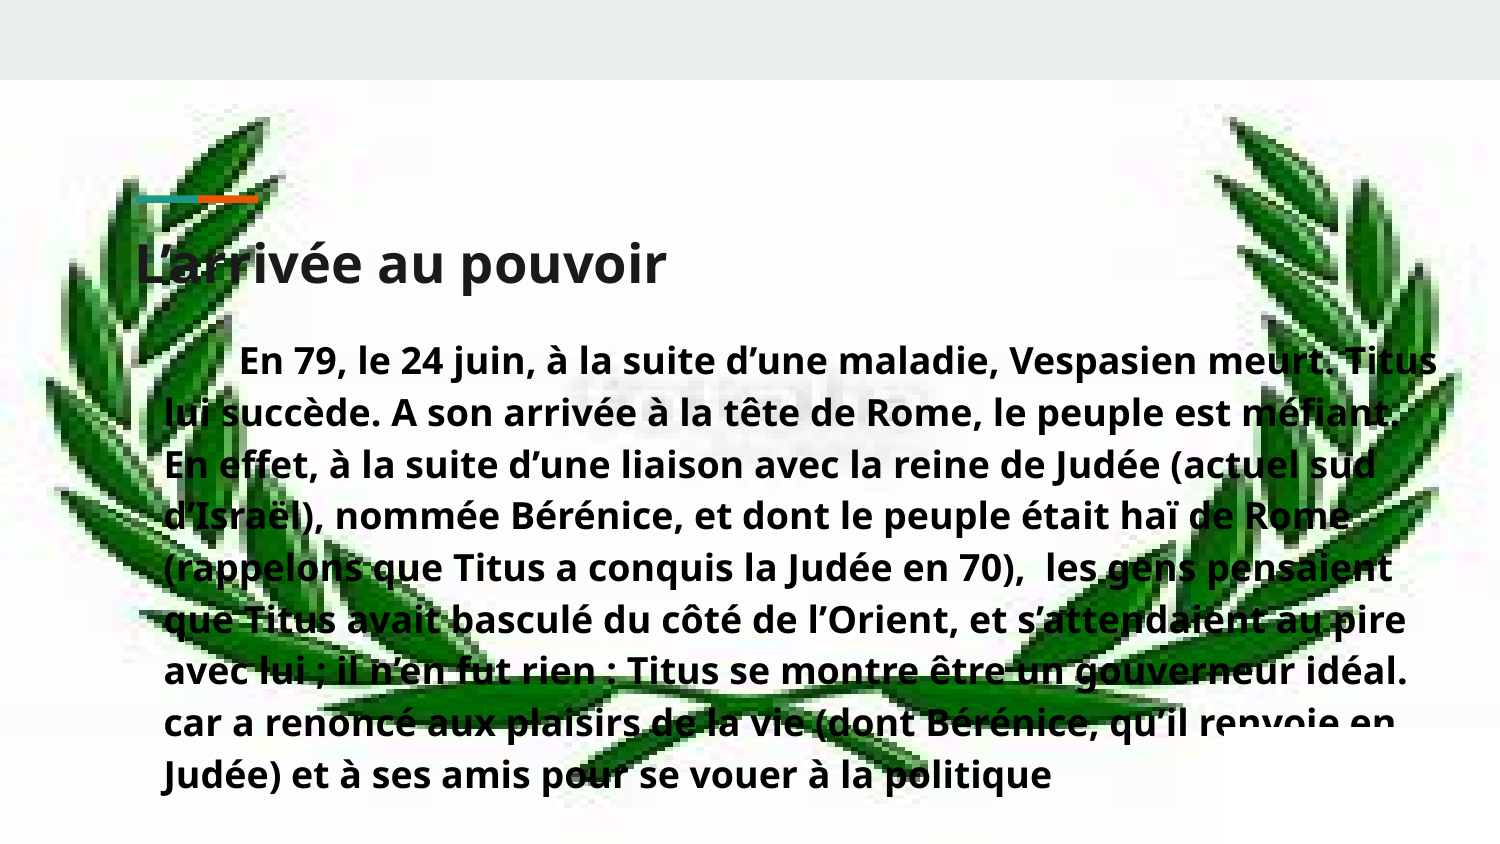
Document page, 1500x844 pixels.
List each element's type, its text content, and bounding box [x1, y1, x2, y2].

picture [0, 80, 1500, 844]
title L’arrivée au pouvoir [119, 214, 1381, 303]
list En 79, le 24 juin, à la suite d’une maladie, Vespasien meurt. Titus lui succède. A son arrivée à la tête de Rome, le peuple est méfiant. En effet, à la suite d’une liaison avec la reine de Judée (actuel sud d’Israël), nommée Bérénice, et dont le peuple était haï de Rome (rappelons que Titus a conquis la Judée en 70), les gens pensaient que Titus avait basculé du côté de l’Orient, et s’attendaient au pire avec lui ; il n’en fut rien : Titus se montre être un gouverneur idéal. car a renoncé aux plaisirs de la vie (dont Bérénice, qu’il renvoie en Judée) et à ses amis pour se vouer à la politique [148, 315, 1456, 745]
